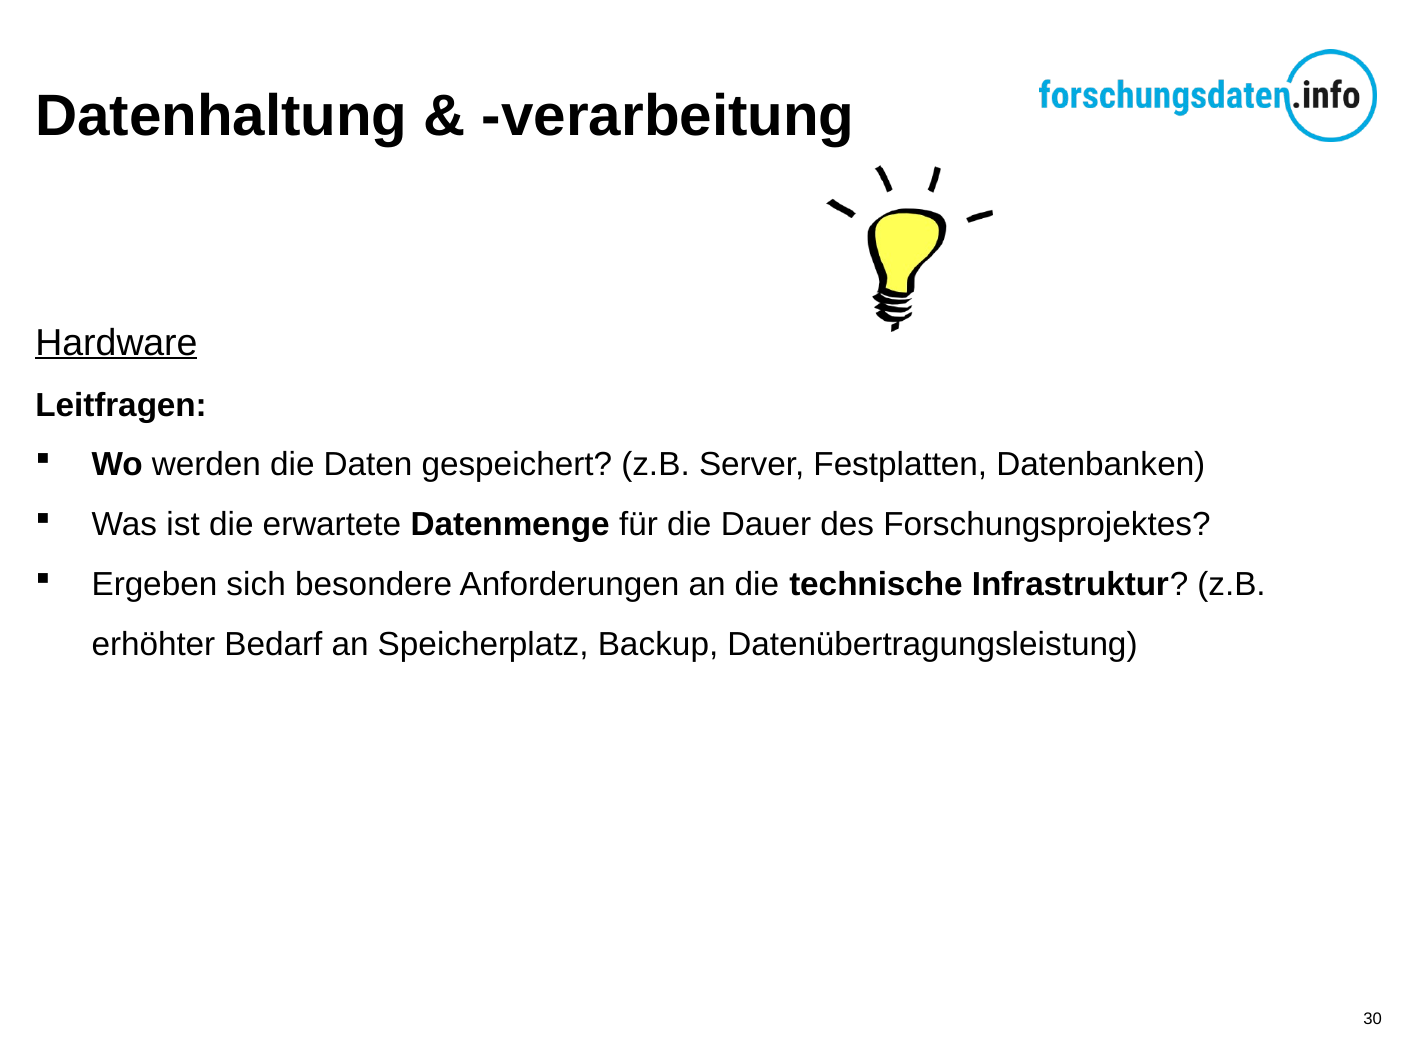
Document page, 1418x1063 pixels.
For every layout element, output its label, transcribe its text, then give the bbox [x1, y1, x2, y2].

title Datenhaltung & -verarbeitung [35, 76, 1022, 254]
picture [1039, 49, 1372, 142]
slide_number <Nummer> [1015, 1003, 1382, 1028]
list Hardware Leitfragen: Wo werden die Daten gespeichert? (z.B. Server, Festplatten, Datenbanken) Was ist die erwartete Datenmenge für die Dauer des Forschungsprojektes? Ergeben sich besondere Anforderungen an die technische Infrastruktur? (z.B. erhöhter Bedarf an Speicherplatz, Backup, Datenübertragungsleistung) [35, 295, 1383, 940]
picture [1339, 49, 1377, 85]
picture [1342, 107, 1377, 142]
picture [826, 165, 993, 332]
